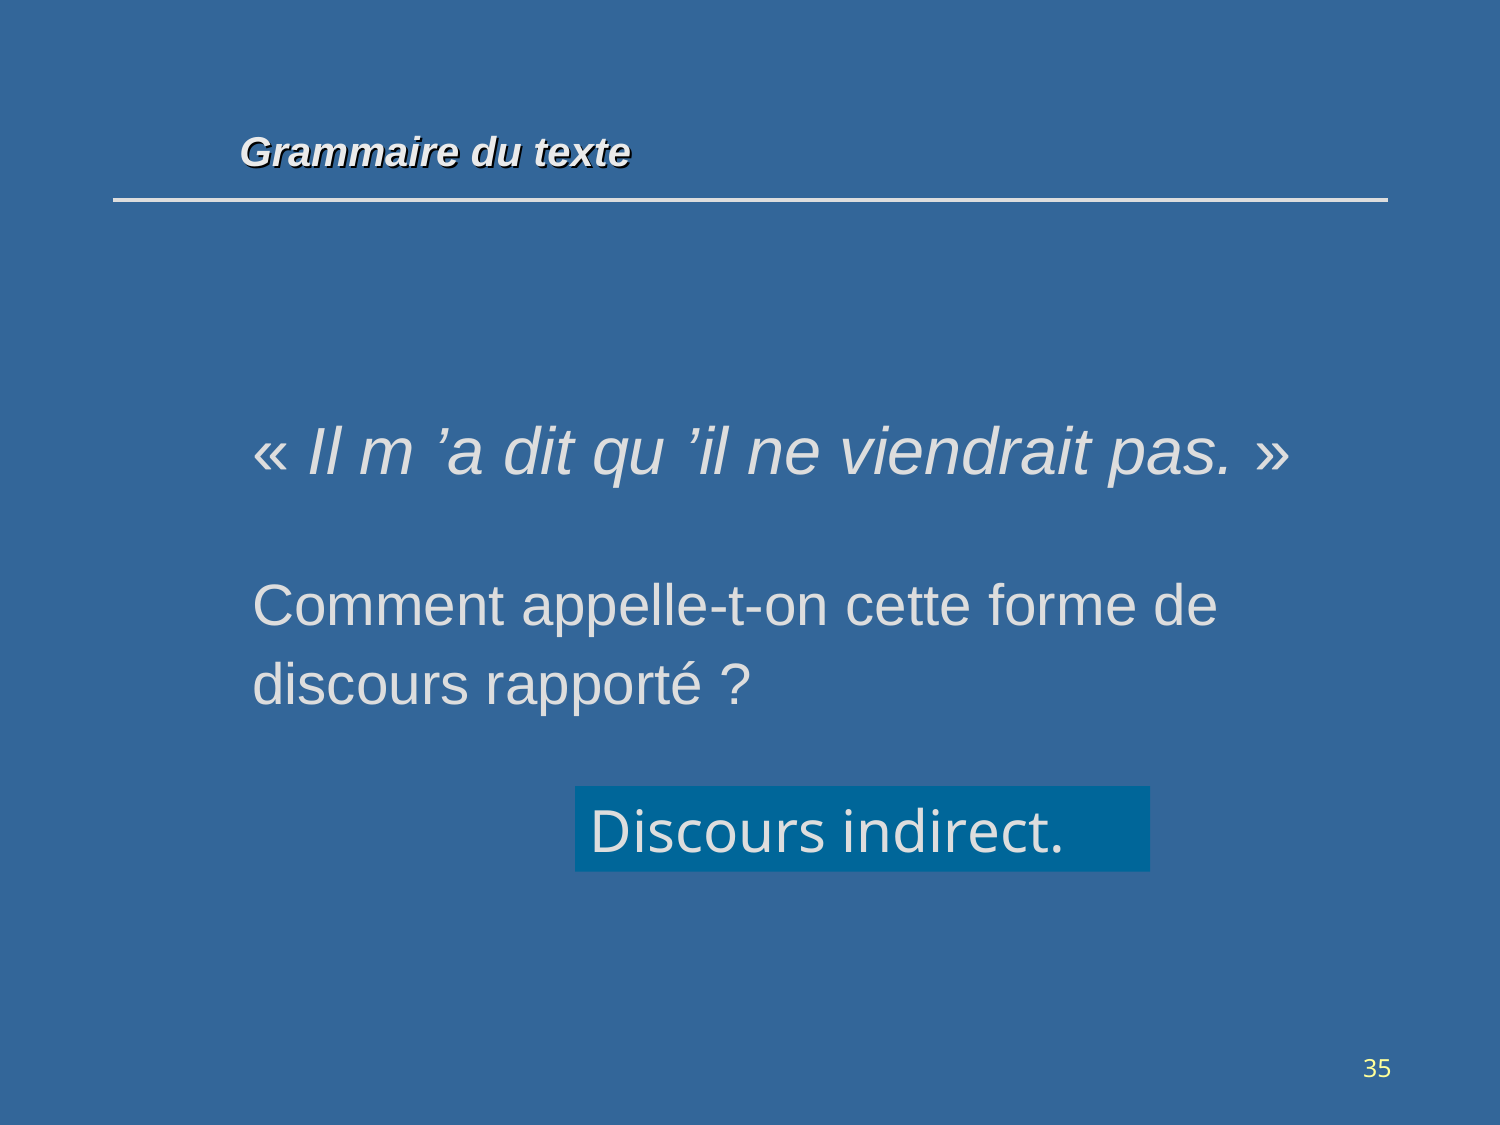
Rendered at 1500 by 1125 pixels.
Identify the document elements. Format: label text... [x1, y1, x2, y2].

text_box Grammaire du texte [224, 116, 647, 183]
text_box « Il m ’a dit qu ’il ne viendrait pas. » Comment appelle-t-on cette forme de discours rapporté ? [237, 399, 1375, 726]
text_box Discours indirect. [575, 786, 1151, 872]
